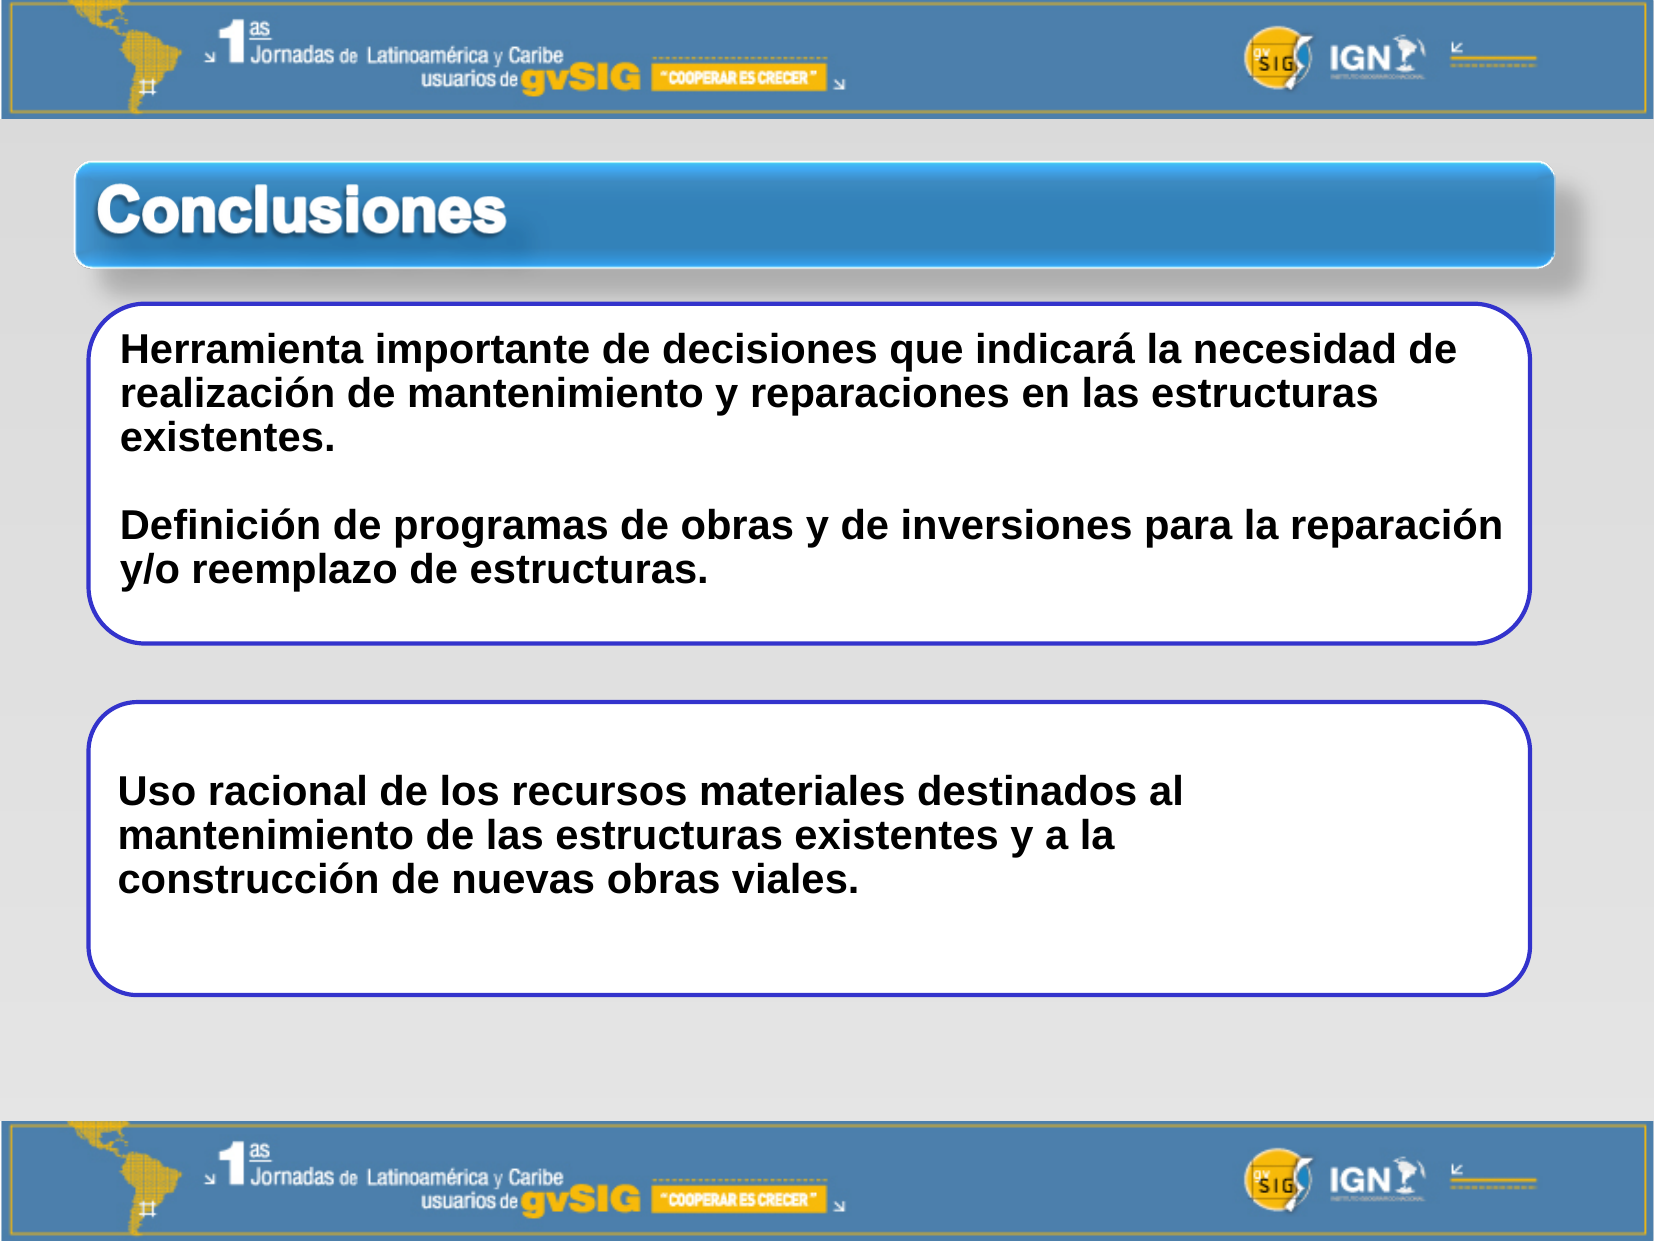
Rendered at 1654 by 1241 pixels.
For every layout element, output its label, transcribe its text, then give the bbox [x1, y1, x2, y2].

picture [0, 0, 1654, 119]
text_box Uso racional de los recursos materiales destinados al mantenimiento de las estructuras existentes y a la construcción de nuevas obras viales. [88, 702, 1531, 996]
text_box Herramienta importante de decisiones que indicará la necesidad de realización de mantenimiento y reparaciones en las estructuras existentes. Definición de programas de obras y de inversiones para la reparación y/o reemplazo de estructuras. [88, 303, 1531, 644]
picture [0, 1121, 1654, 1241]
picture [42, 141, 1615, 329]
